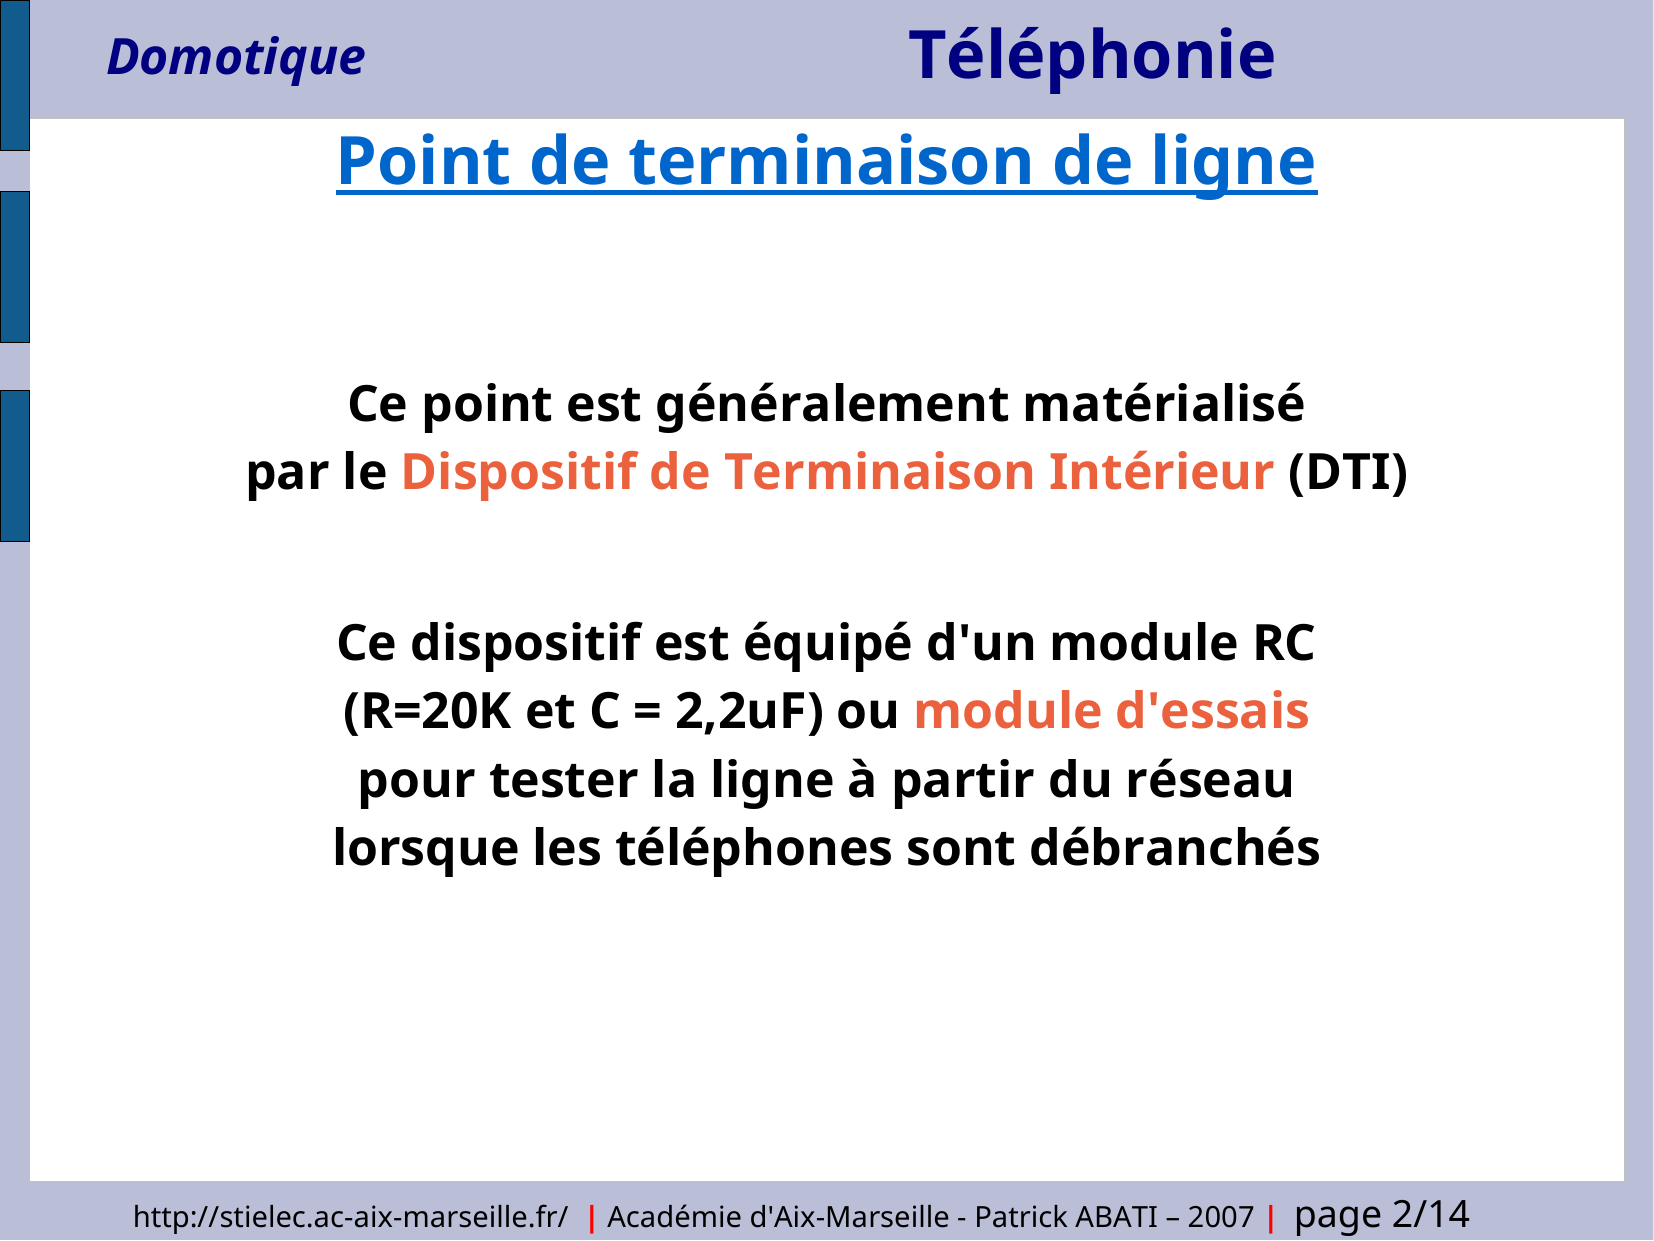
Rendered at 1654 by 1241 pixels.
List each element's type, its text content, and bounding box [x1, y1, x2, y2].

text_box Ce point est généralement matérialisé par le Dispositif de Terminaison Intérieur (DTI) Ce dispositif est équipé d'un module RC (R=20K et C = 2,2uF) ou module d'essais pour tester la ligne à partir du réseau lorsque les téléphones sont débranchés [59, 360, 1595, 829]
text_box Point de terminaison de ligne [29, 118, 1625, 200]
